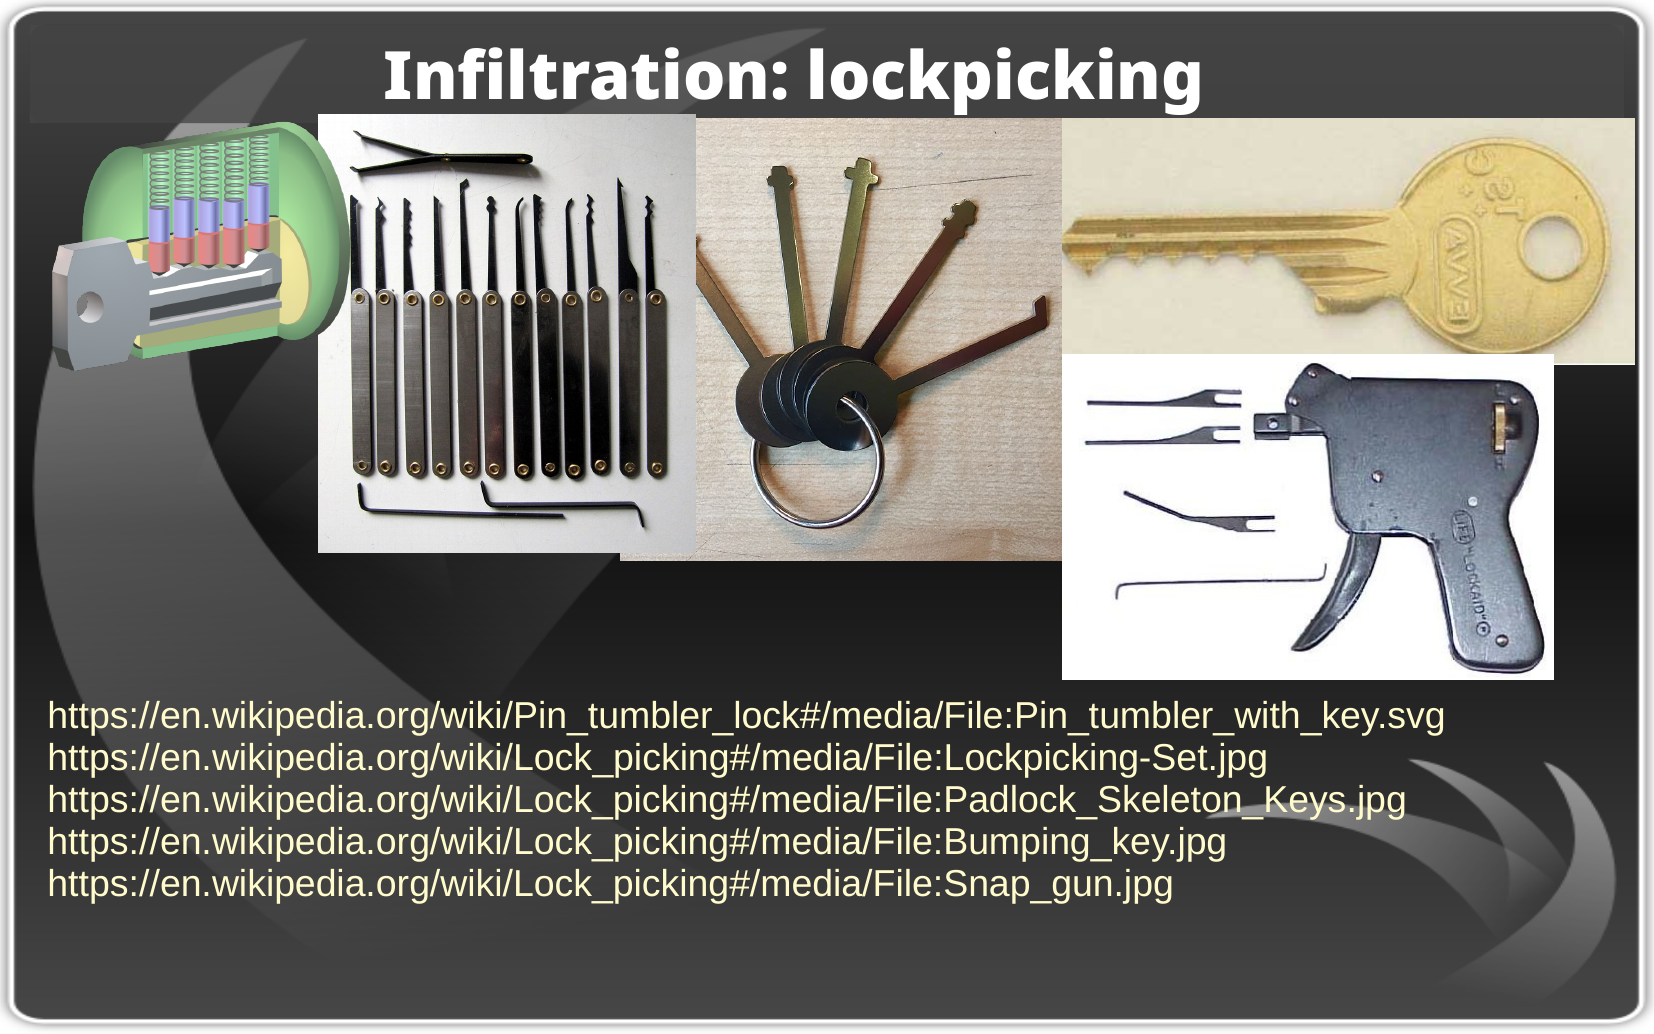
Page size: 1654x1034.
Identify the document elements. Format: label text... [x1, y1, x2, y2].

text_box https://en.wikipedia.org/wiki/Pin_tumbler_lock#/media/File:Pin_tumbler_with_key.svg https://en.wikipedia.org/wiki/Lock_picking#/media/File:Lockpicking-Set.jpg https://en.wikipedia.org/wiki/Lock_picking#/media/File:Padlock_Skeleton_Keys.jpg https://en.wikipedia.org/wiki/Lock_picking#/media/File:Bumping_key.jpg https://en.wikipedia.org/wiki/Lock_picking#/media/File:Snap_gun.jpg [32, 687, 1625, 1004]
picture [0, 0, 1654, 1034]
title Infiltration: lockpicking [29, 24, 1625, 118]
